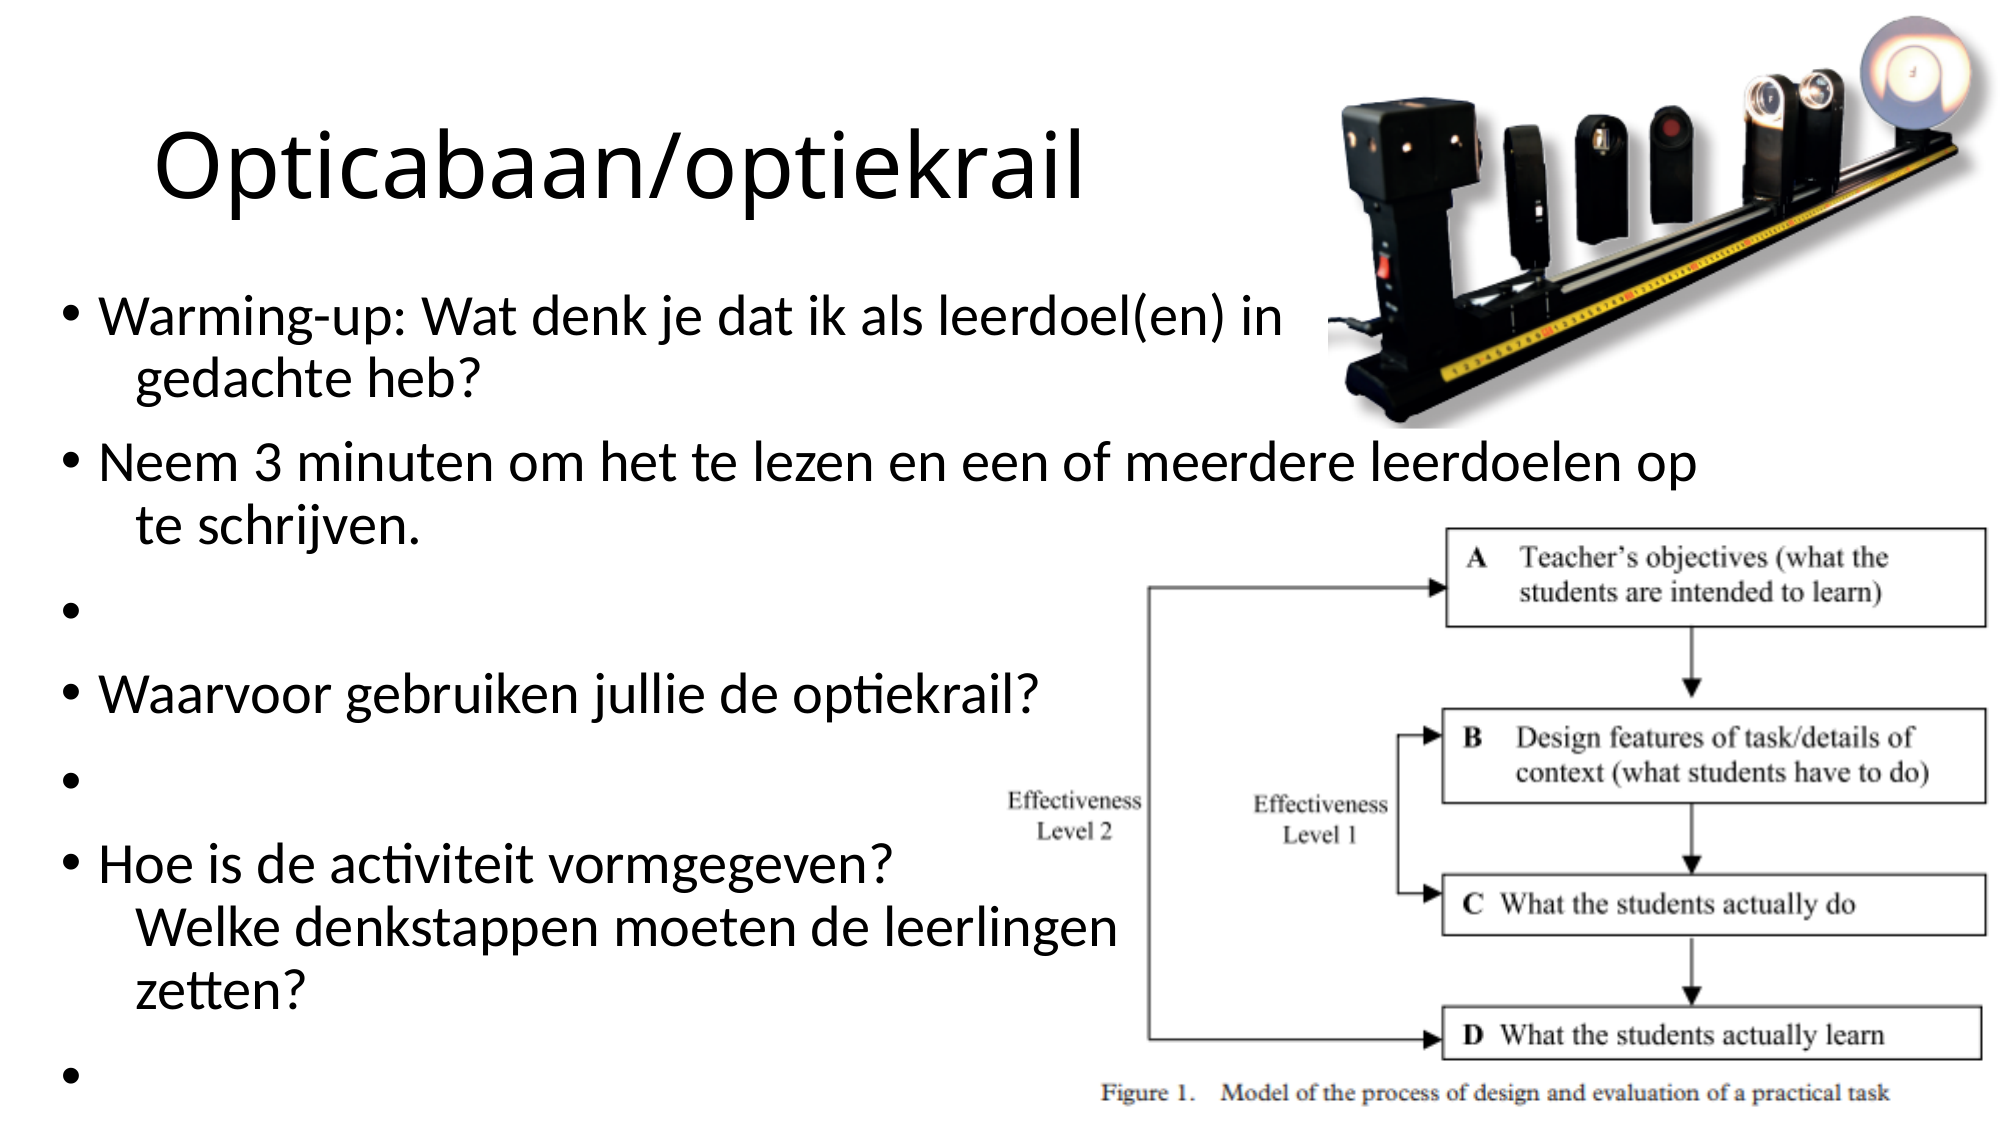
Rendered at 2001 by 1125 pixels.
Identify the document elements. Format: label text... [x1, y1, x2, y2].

title Opticabaan/optiekrail [137, 59, 1328, 277]
picture [1328, 0, 2000, 432]
picture [989, 518, 2000, 1125]
list Warming-up: Wat denk je dat ik als leerdoel(en) in gedachte heb? Neem 3 minuten om het te lezen en een of meerdere leerdoelen op te schrijven. Waarvoor gebruiken jullie de optiekrail? Hoe is de activiteit vormgegeven? Welke denkstappen moeten de leerlingen zetten? [45, 277, 1771, 1090]
